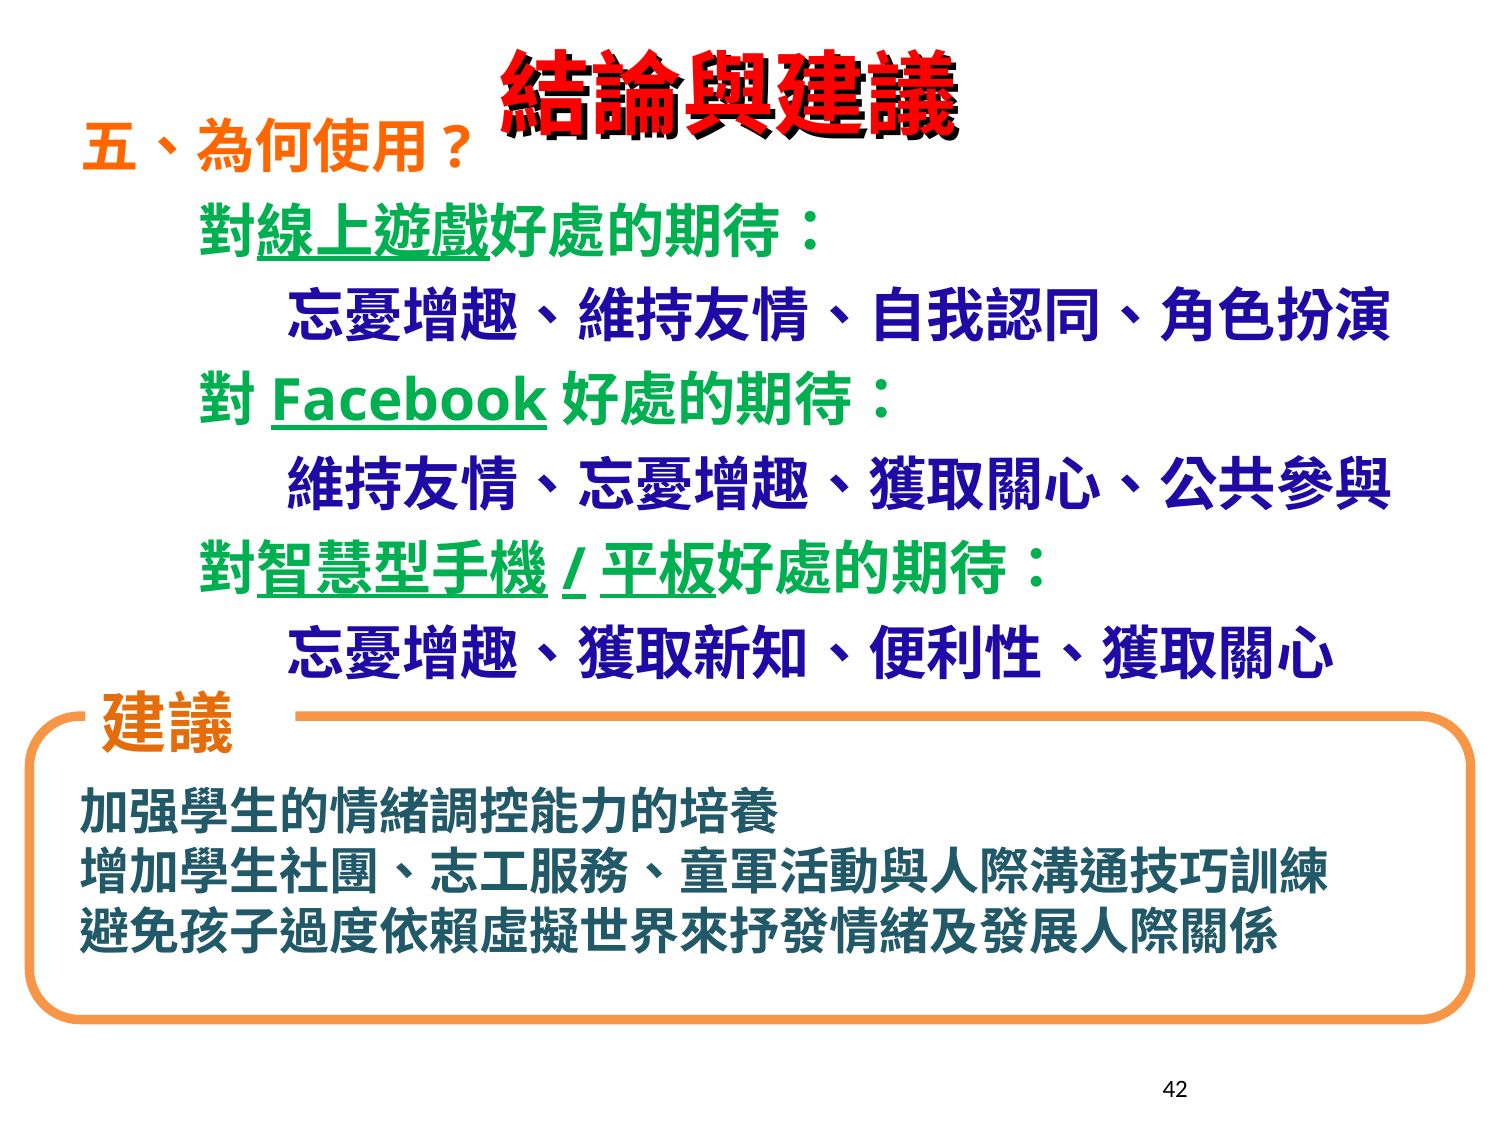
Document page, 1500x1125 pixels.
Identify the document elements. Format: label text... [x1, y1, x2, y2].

text_box 加强學生的情緒調控能力的培養 增加學生社團、志工服務、童軍活動與人際溝通技巧訓練 避免孩子過度依賴虛擬世界來抒發情緒及發展人際關係 [65, 772, 1459, 967]
text_box 建議 [85, 673, 296, 758]
text_box [29, 716, 1471, 1020]
text_box 42 [1147, 1065, 1498, 1125]
list 五、為何使用? 對線上遊戲好處的期待： 忘憂增趣、維持友情、自我認同、角色扮演 對Facebook好處的期待： 維持友情、忘憂增趣、獲取關心、公共參與 對智慧型手機/平板好處的期待： 忘憂增趣、獲取新知、便利性、獲取關心 [64, 1000, 1461, 1090]
list 五、為何使用? 對線上遊戲好處的期待： 忘憂增趣、維持友情、自我認同、角色扮演 對Facebook好處的期待： 維持友情、忘憂增趣、獲取關心、公共參與 對智慧型手機/平板好處的期待： 忘憂增趣、獲取新知、便利性、獲取關心 [64, 101, 1461, 735]
title 結論與建議 [53, 0, 1404, 185]
